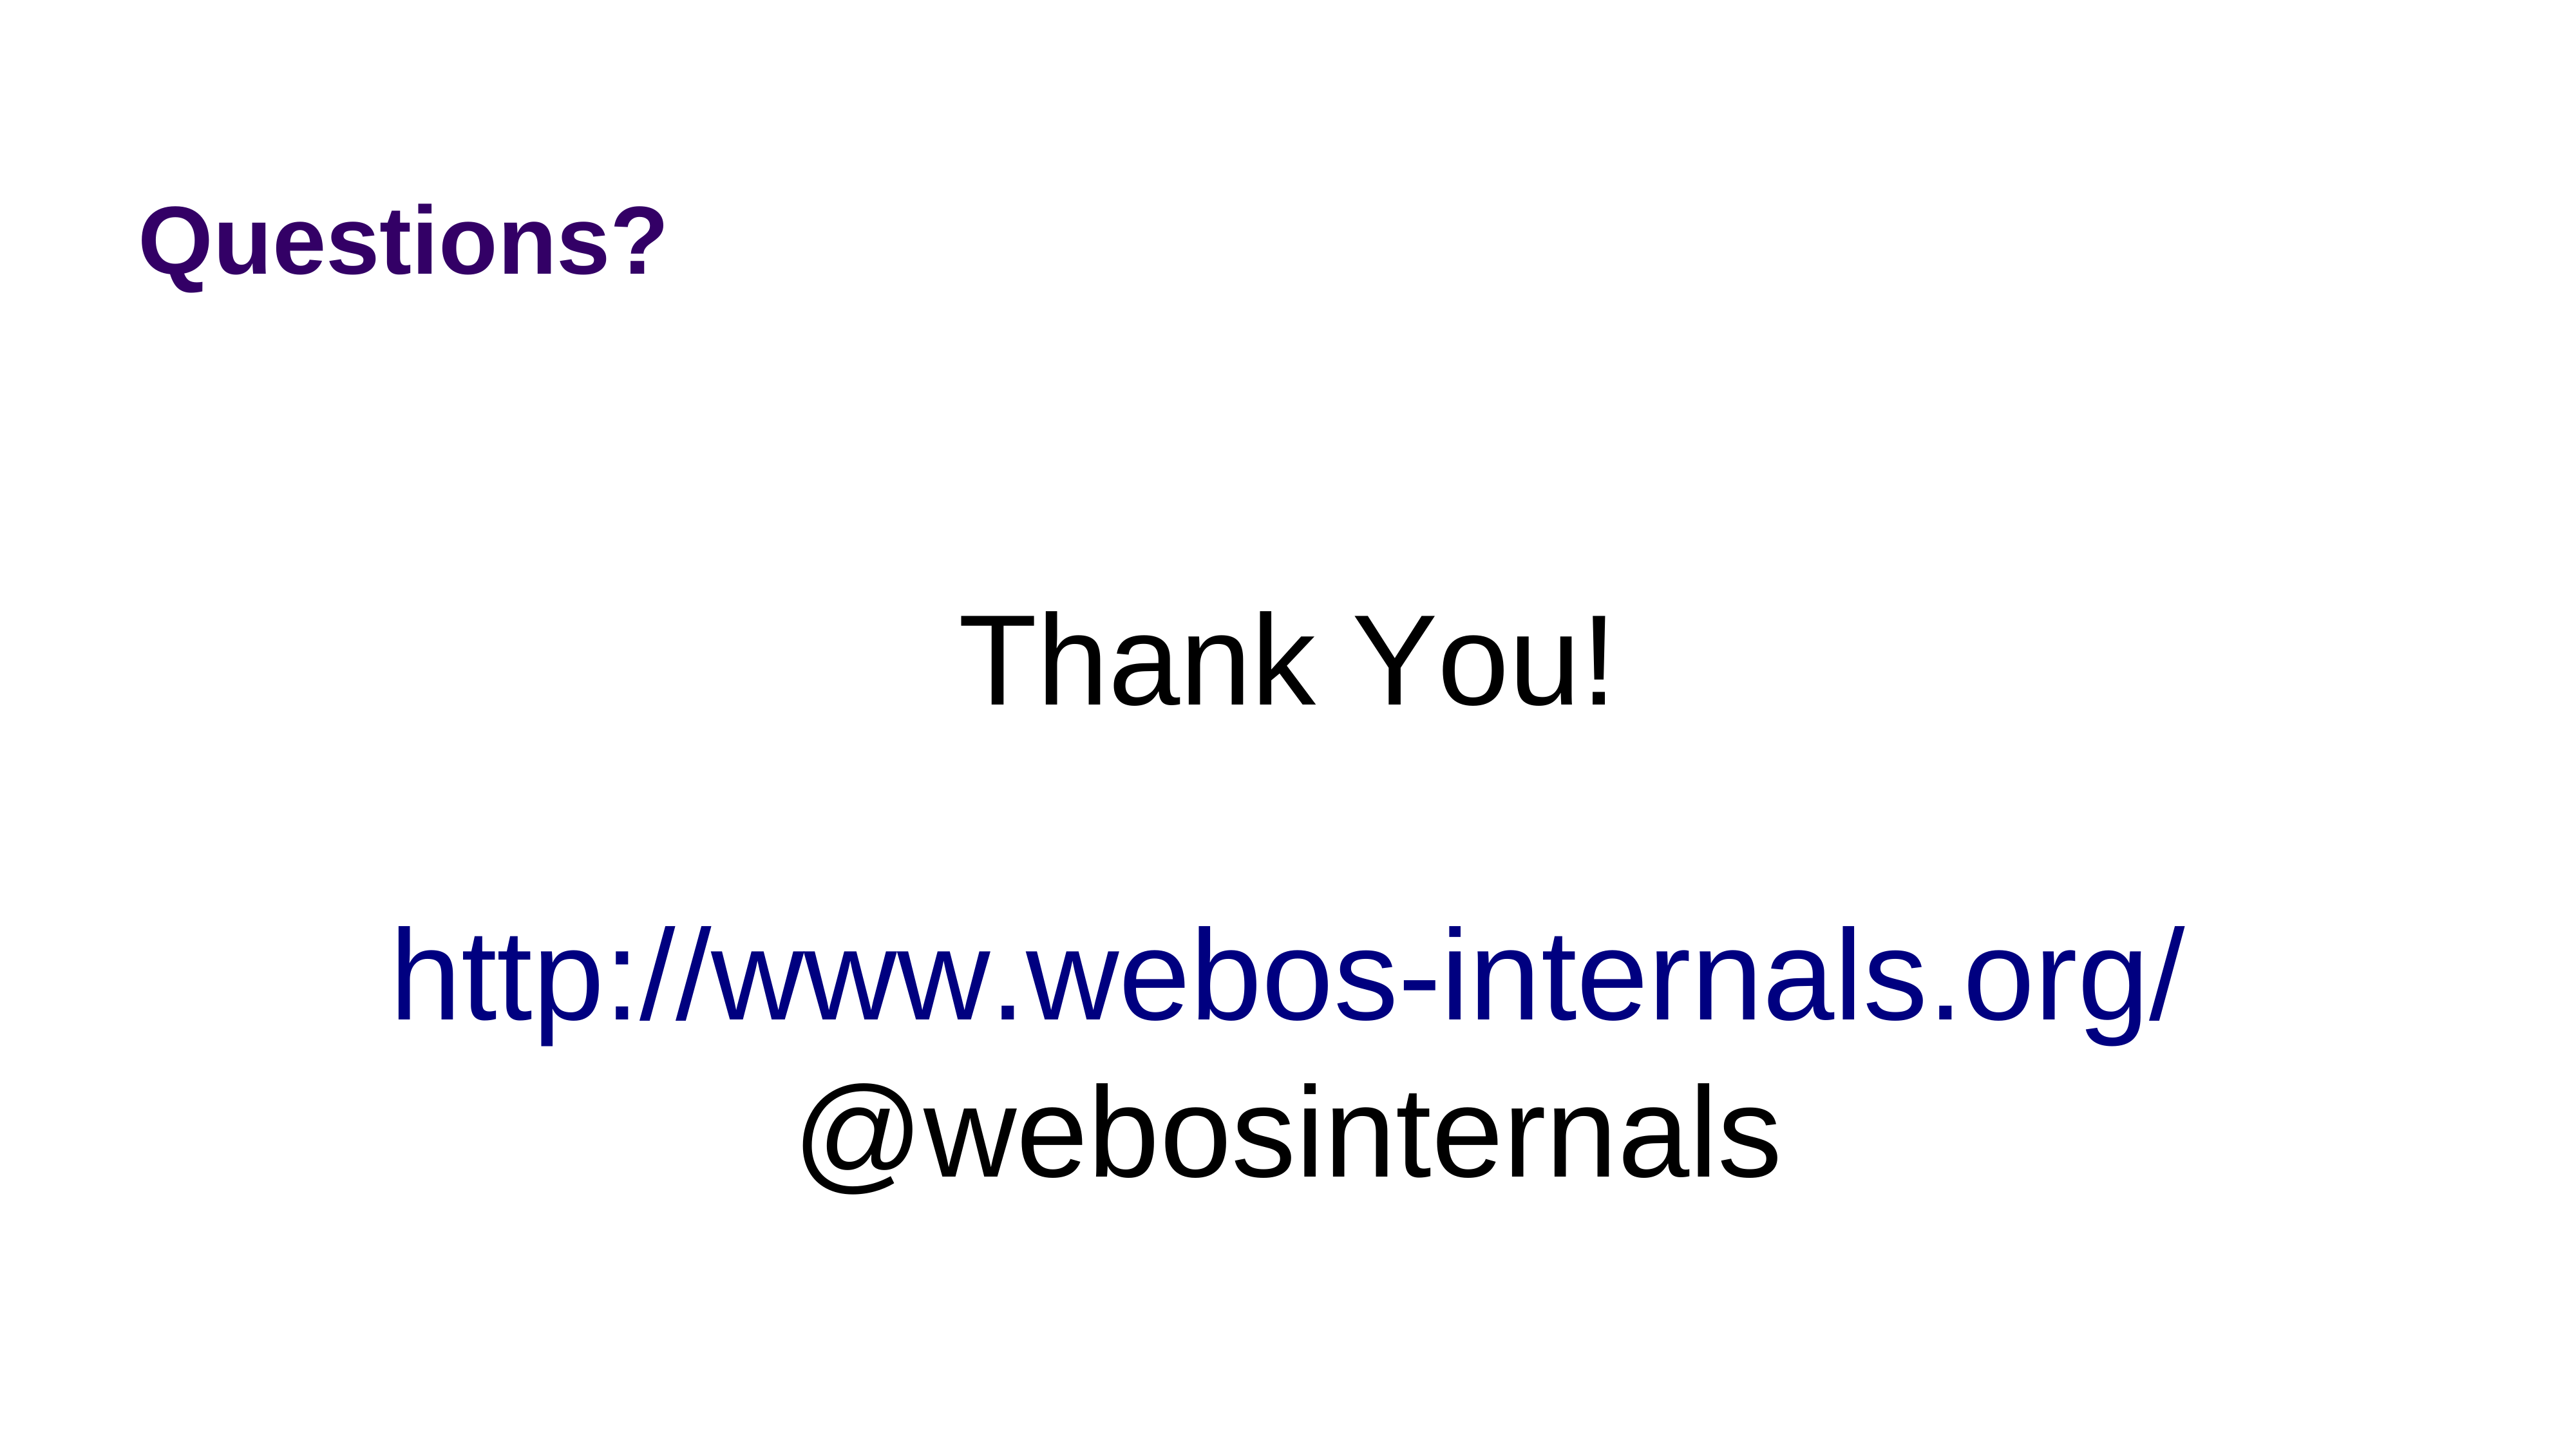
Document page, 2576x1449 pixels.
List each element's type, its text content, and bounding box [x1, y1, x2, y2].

list Thank You! http://www.webos-internals.org/ @webosinternals [128, 363, 2447, 1340]
title Questions? [128, 26, 2120, 300]
